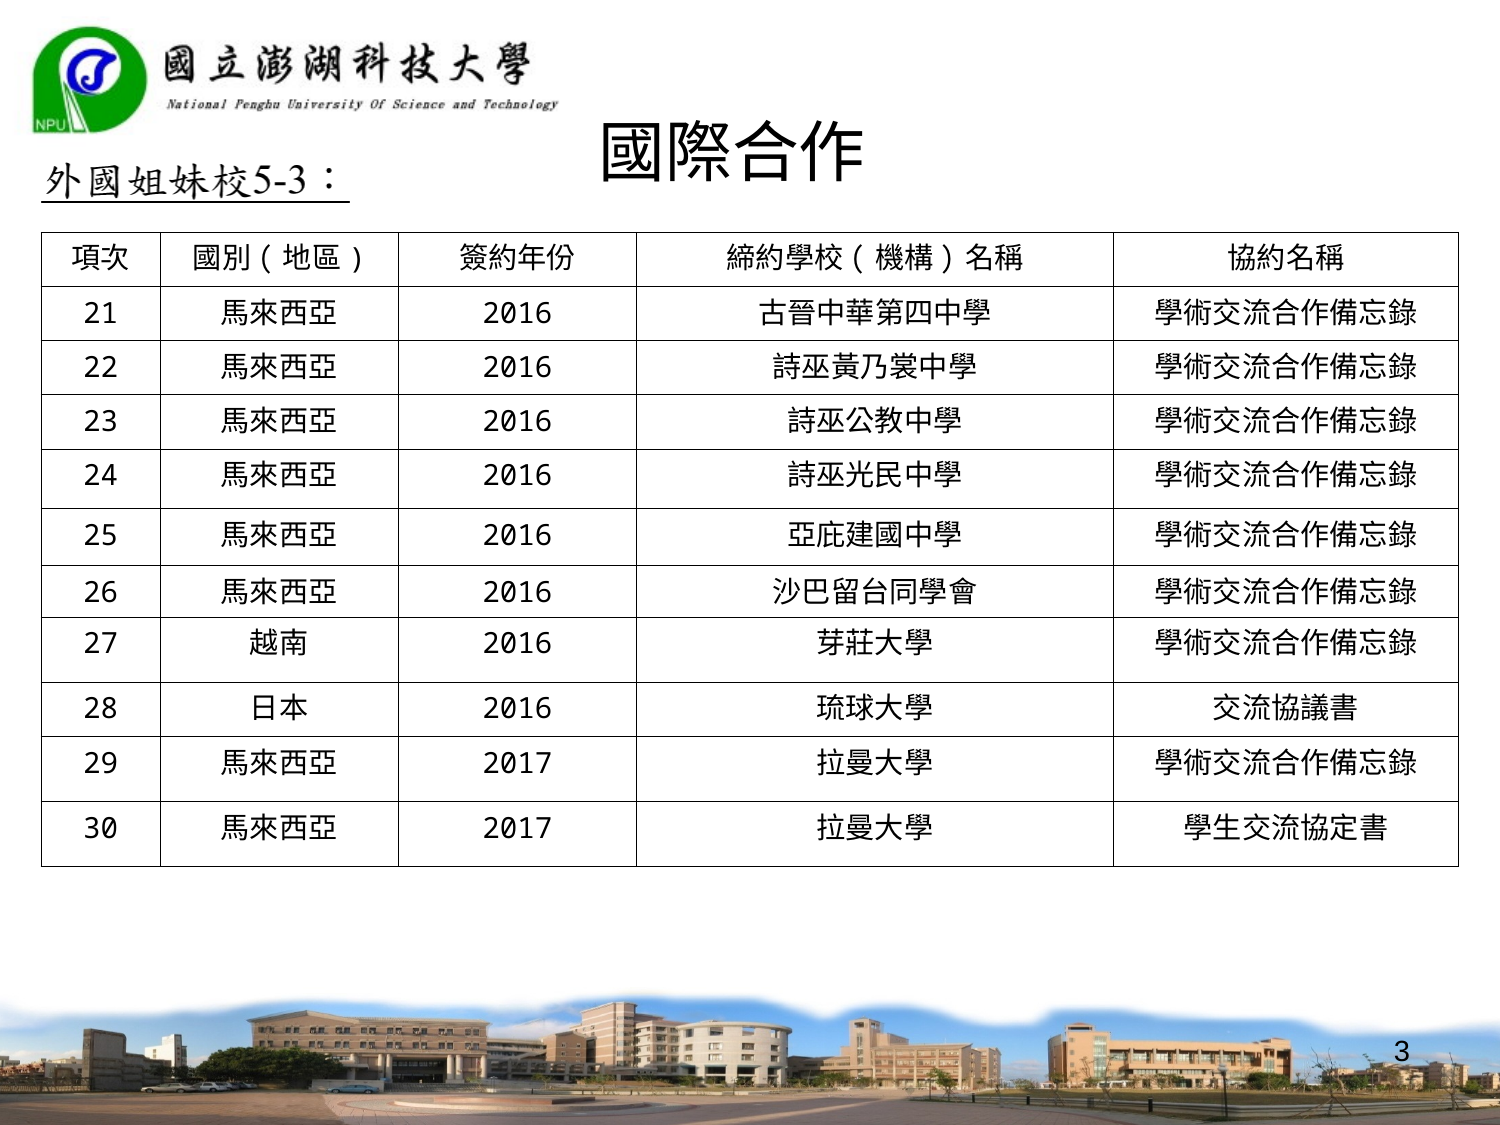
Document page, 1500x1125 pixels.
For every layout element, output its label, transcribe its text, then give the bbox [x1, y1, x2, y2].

table_cell 27 [42, 618, 160, 682]
table_cell 2016 [399, 450, 636, 508]
table_cell 24 [42, 450, 160, 508]
table_cell 28 [42, 683, 160, 736]
table_cell 學術交流合作備忘錄 [1114, 618, 1458, 682]
table_cell 21 [42, 287, 160, 340]
table_cell 古晉中華第四中學 [637, 287, 1113, 340]
table_cell 琉球大學 [637, 683, 1113, 736]
table_header 協約名稱 [1114, 233, 1458, 286]
table_header 簽約年份 [399, 233, 636, 286]
table_cell 25 [42, 509, 160, 565]
table_cell 馬來西亞 [161, 509, 398, 565]
table_cell 2016 [399, 287, 636, 340]
table_cell 2017 [399, 802, 636, 866]
table_header 國別(地區) [161, 233, 398, 286]
table_cell 2016 [399, 395, 636, 449]
table_cell 2016 [399, 509, 636, 565]
table_cell 學術交流合作備忘錄 [1114, 509, 1458, 565]
table_cell 詩巫光民中學 [637, 450, 1113, 508]
table_cell 馬來西亞 [161, 395, 398, 449]
table_cell 沙巴留台同學會 [637, 566, 1113, 617]
table_cell 2016 [399, 566, 636, 617]
table_cell 芽莊大學 [637, 618, 1113, 682]
table_cell 29 [42, 737, 160, 801]
table_cell 學術交流合作備忘錄 [1114, 737, 1458, 801]
table_cell 2016 [399, 683, 636, 736]
table_header 項次 [42, 233, 160, 286]
table_cell 馬來西亞 [161, 737, 398, 801]
table_cell 越南 [161, 618, 398, 682]
table_cell 交流協議書 [1114, 683, 1458, 736]
text_box 國際合作 [383, 101, 1081, 198]
table_cell 拉曼大學 [637, 737, 1113, 801]
table_cell 詩巫黃乃裳中學 [637, 341, 1113, 394]
table_cell 30 [42, 802, 160, 866]
table_cell 詩巫公教中學 [637, 395, 1113, 449]
table_cell 學術交流合作備忘錄 [1114, 395, 1458, 449]
table_cell 馬來西亞 [161, 802, 398, 866]
table_cell 馬來西亞 [161, 287, 398, 340]
table_cell 拉曼大學 [637, 802, 1113, 866]
table_cell 23 [42, 395, 160, 449]
picture [0, 0, 1500, 1125]
text_box <編號> [1074, 1024, 1426, 1103]
table_cell 馬來西亞 [161, 450, 398, 508]
table_cell 學術交流合作備忘錄 [1114, 287, 1458, 340]
table_cell 22 [42, 341, 160, 394]
table_header 締約學校(機構)名稱 [637, 233, 1113, 286]
table_cell 亞庇建國中學 [637, 509, 1113, 565]
table_cell 2017 [399, 737, 636, 801]
table_cell 學術交流合作備忘錄 [1114, 566, 1458, 617]
table_cell 26 [42, 566, 160, 617]
table_cell 2016 [399, 618, 636, 682]
table_cell 學術交流合作備忘錄 [1114, 341, 1458, 394]
table_cell 馬來西亞 [161, 341, 398, 394]
table_cell 學術交流合作備忘錄 [1114, 450, 1458, 508]
table_cell 日本 [161, 683, 398, 736]
table_cell 2016 [399, 341, 636, 394]
table_cell 學生交流協定書 [1114, 802, 1458, 866]
table_cell 馬來西亞 [161, 566, 398, 617]
